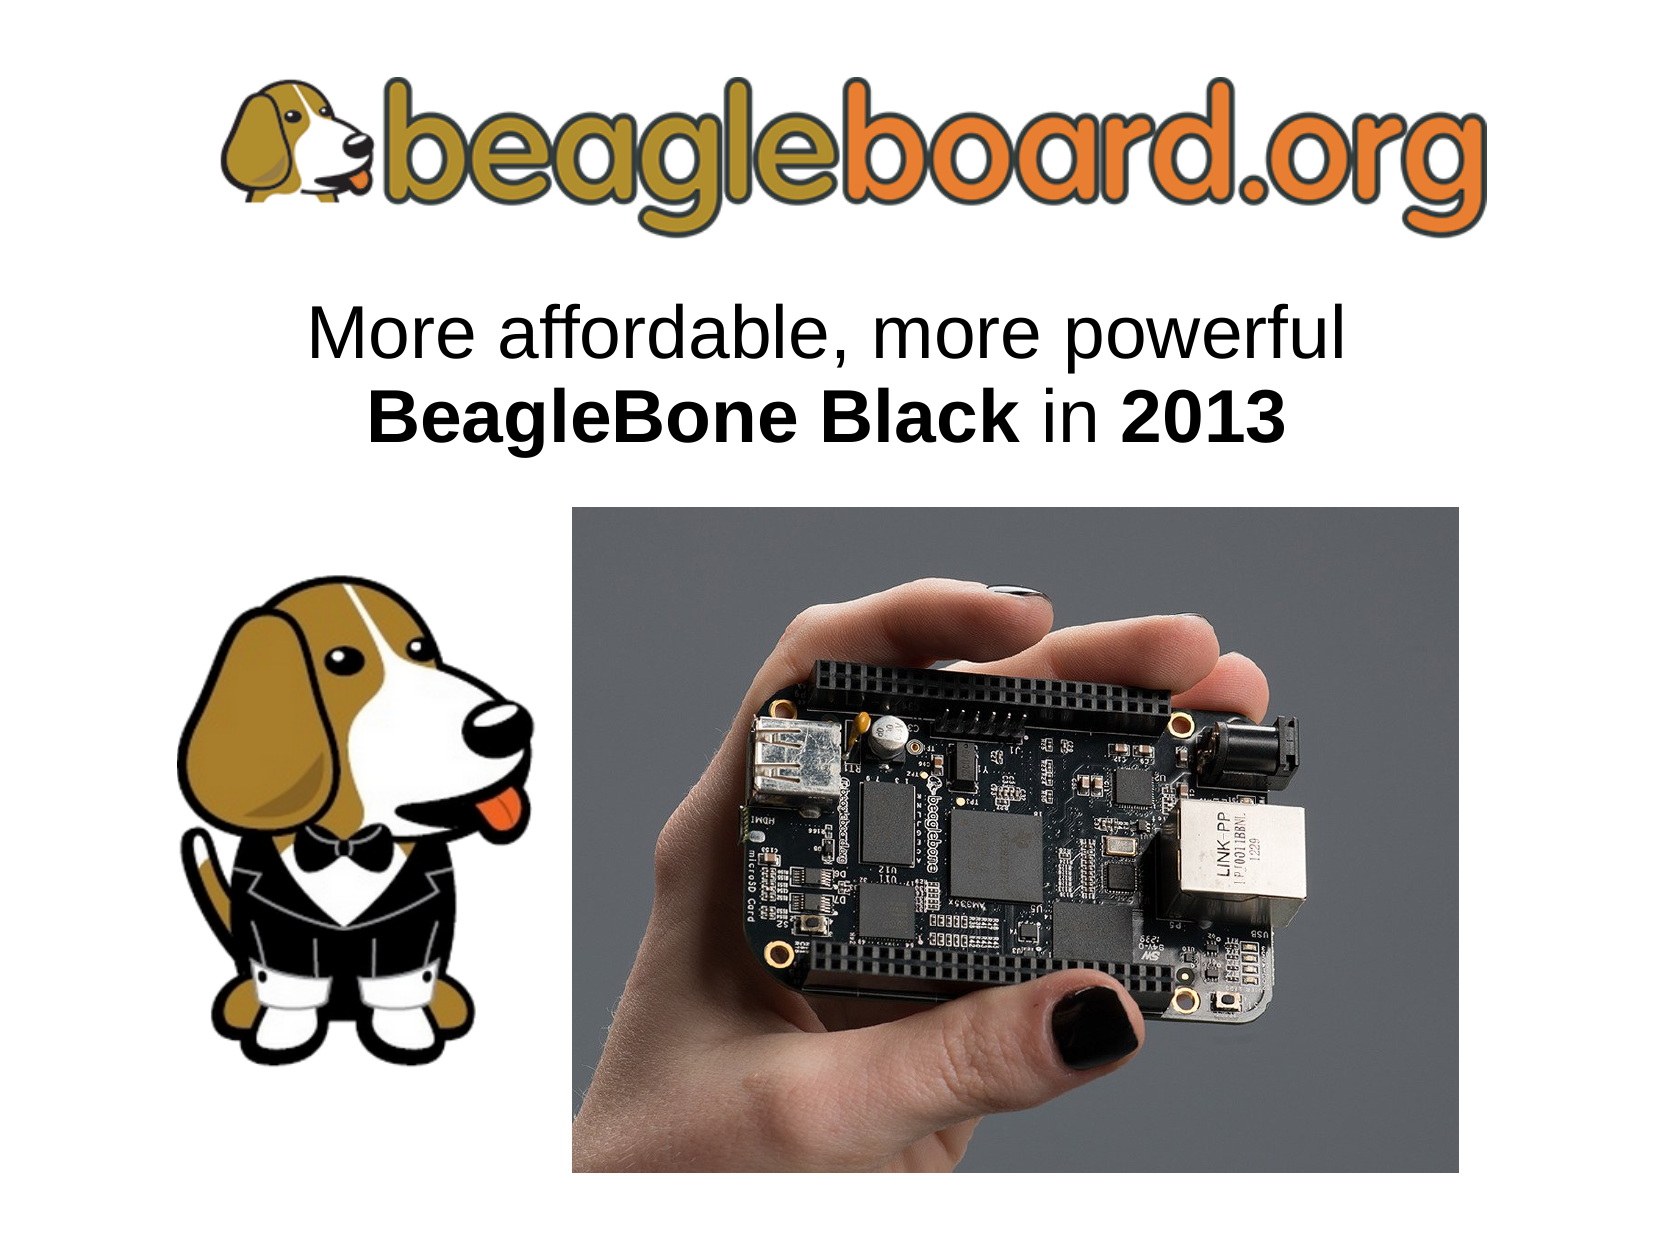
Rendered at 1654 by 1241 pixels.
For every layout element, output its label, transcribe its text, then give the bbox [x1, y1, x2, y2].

picture [177, 575, 540, 1075]
picture [572, 507, 1459, 1173]
picture [216, 77, 1487, 242]
list More affordable, more powerful BeagleBone Black in 2013 [82, 290, 1571, 1010]
